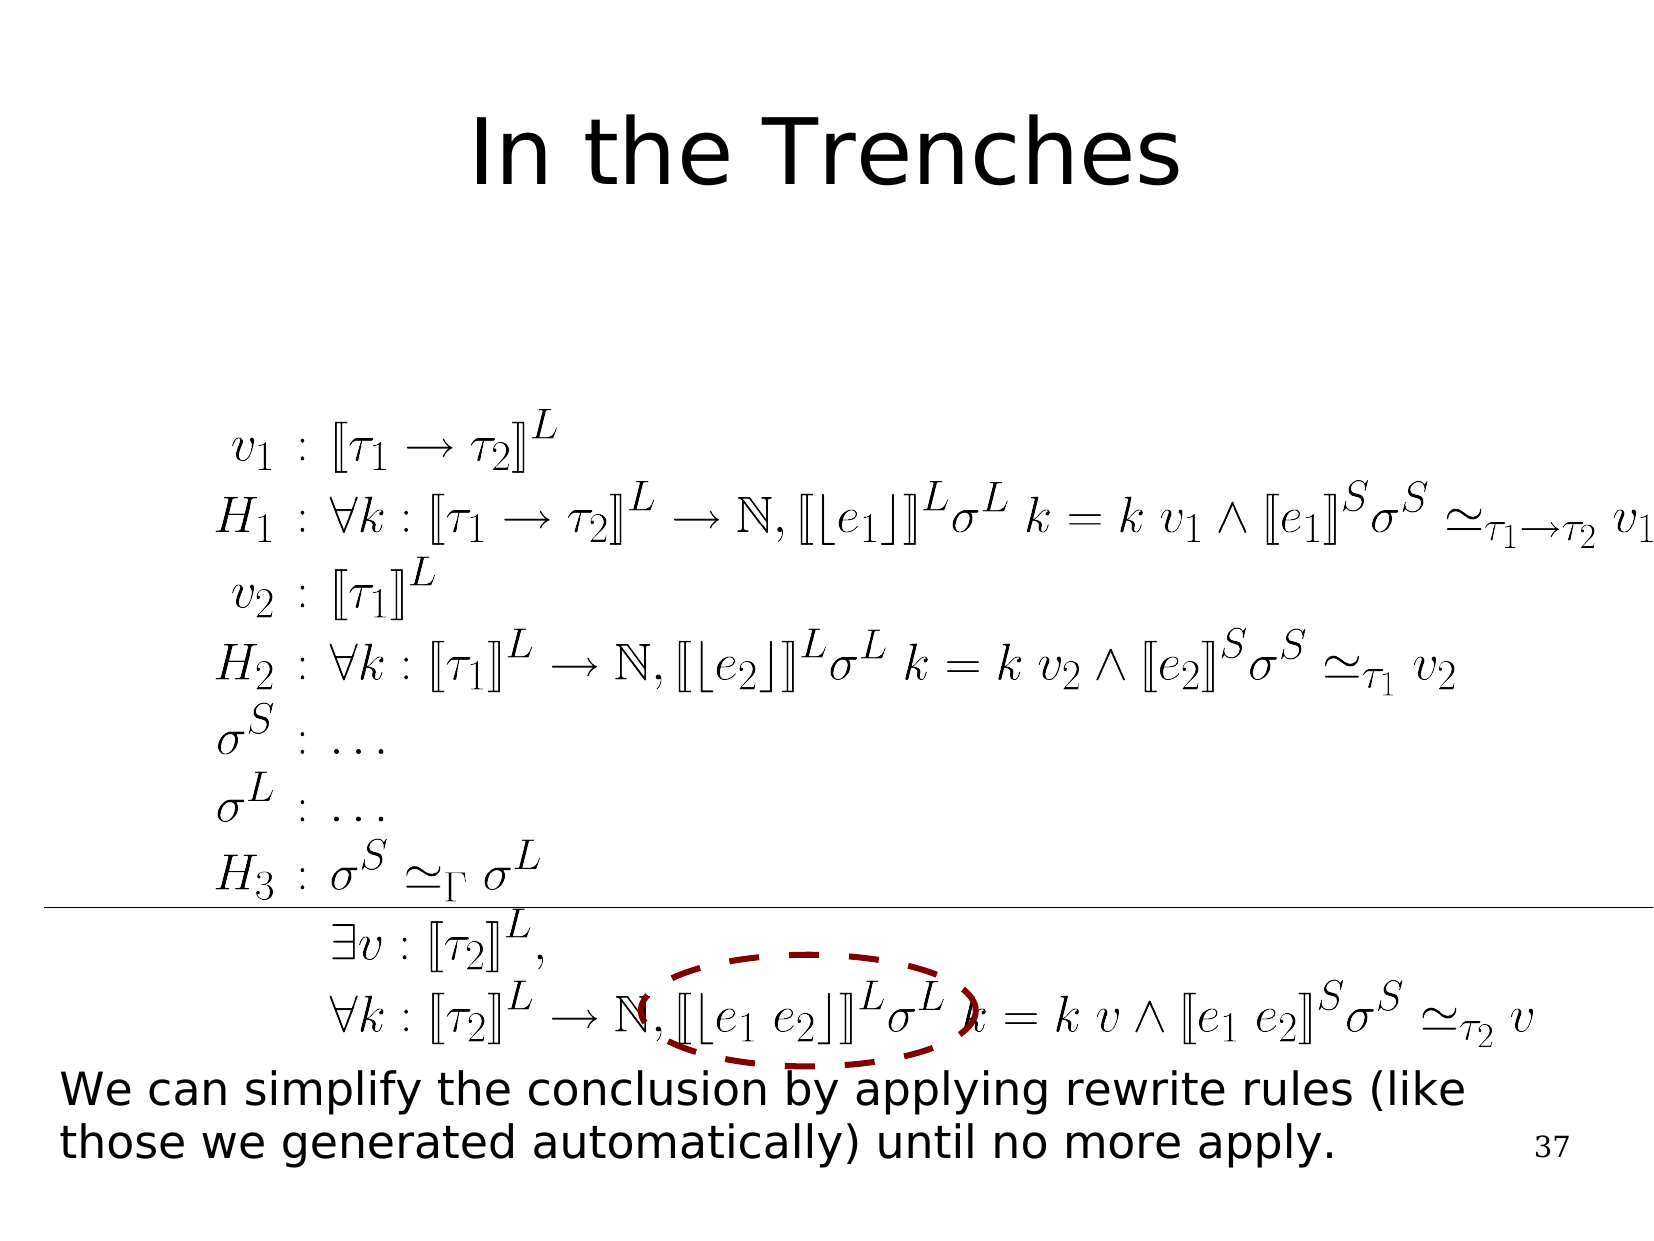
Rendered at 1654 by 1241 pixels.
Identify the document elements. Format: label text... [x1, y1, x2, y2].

text_box We can simplify the conclusion by applying rewrite rules (like those we generated automatically) until no more apply. [44, 1055, 1604, 1178]
title In the Trenches [82, 56, 1571, 250]
picture [44, 409, 1654, 1047]
